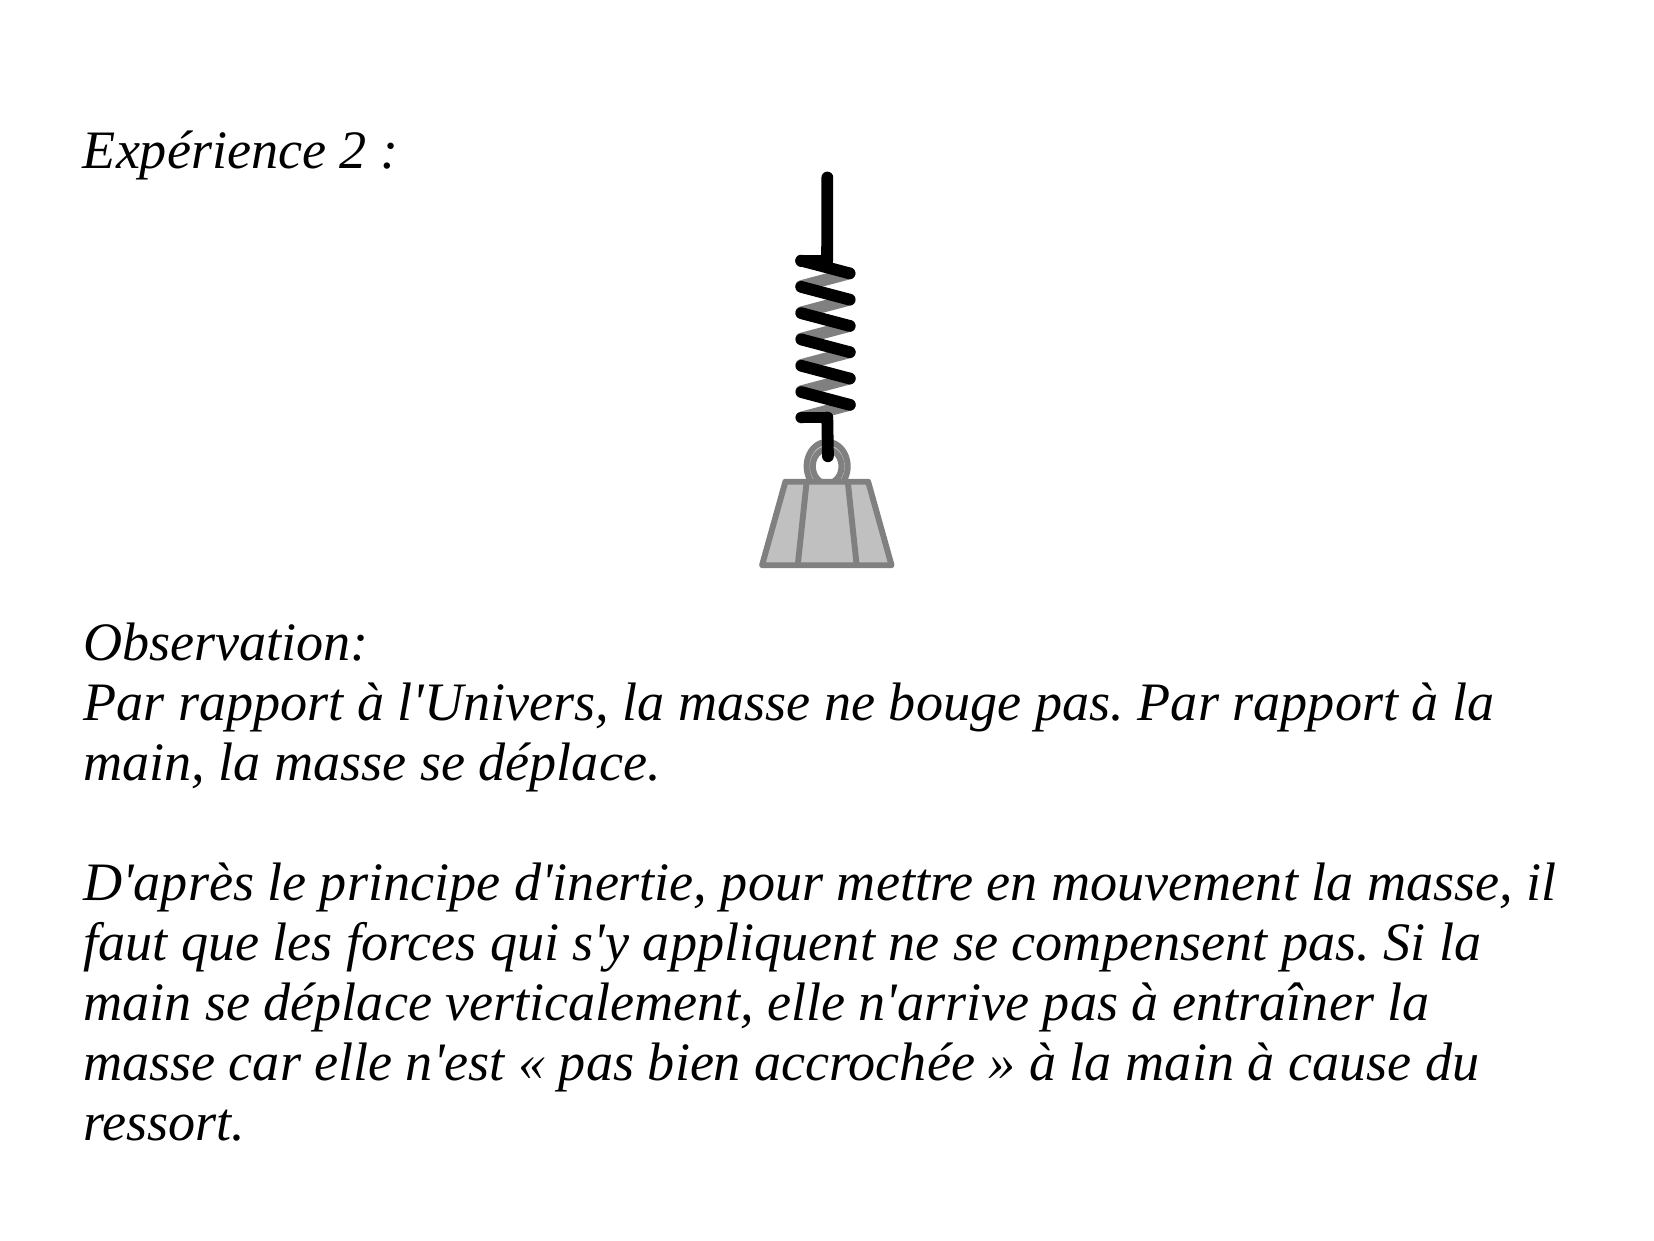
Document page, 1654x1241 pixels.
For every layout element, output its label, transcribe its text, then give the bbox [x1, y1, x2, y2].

title Expérience 2 : [82, 112, 1572, 188]
title Observation: Par rapport à l'Univers, la masse ne bouge pas. Par rapport à la main, la masse se déplace. D'après le principe d'inertie, pour mettre en mouvement la masse, il faut que les forces qui s'y appliquent ne se compensent pas. Si la main se déplace verticalement, elle n'arrive pas à entraîner la masse car elle n'est « pas bien accrochée » à la main à cause du ressort. [83, 589, 1572, 1176]
text_box [762, 481, 803, 566]
text_box [801, 442, 853, 566]
text_box [851, 481, 892, 566]
